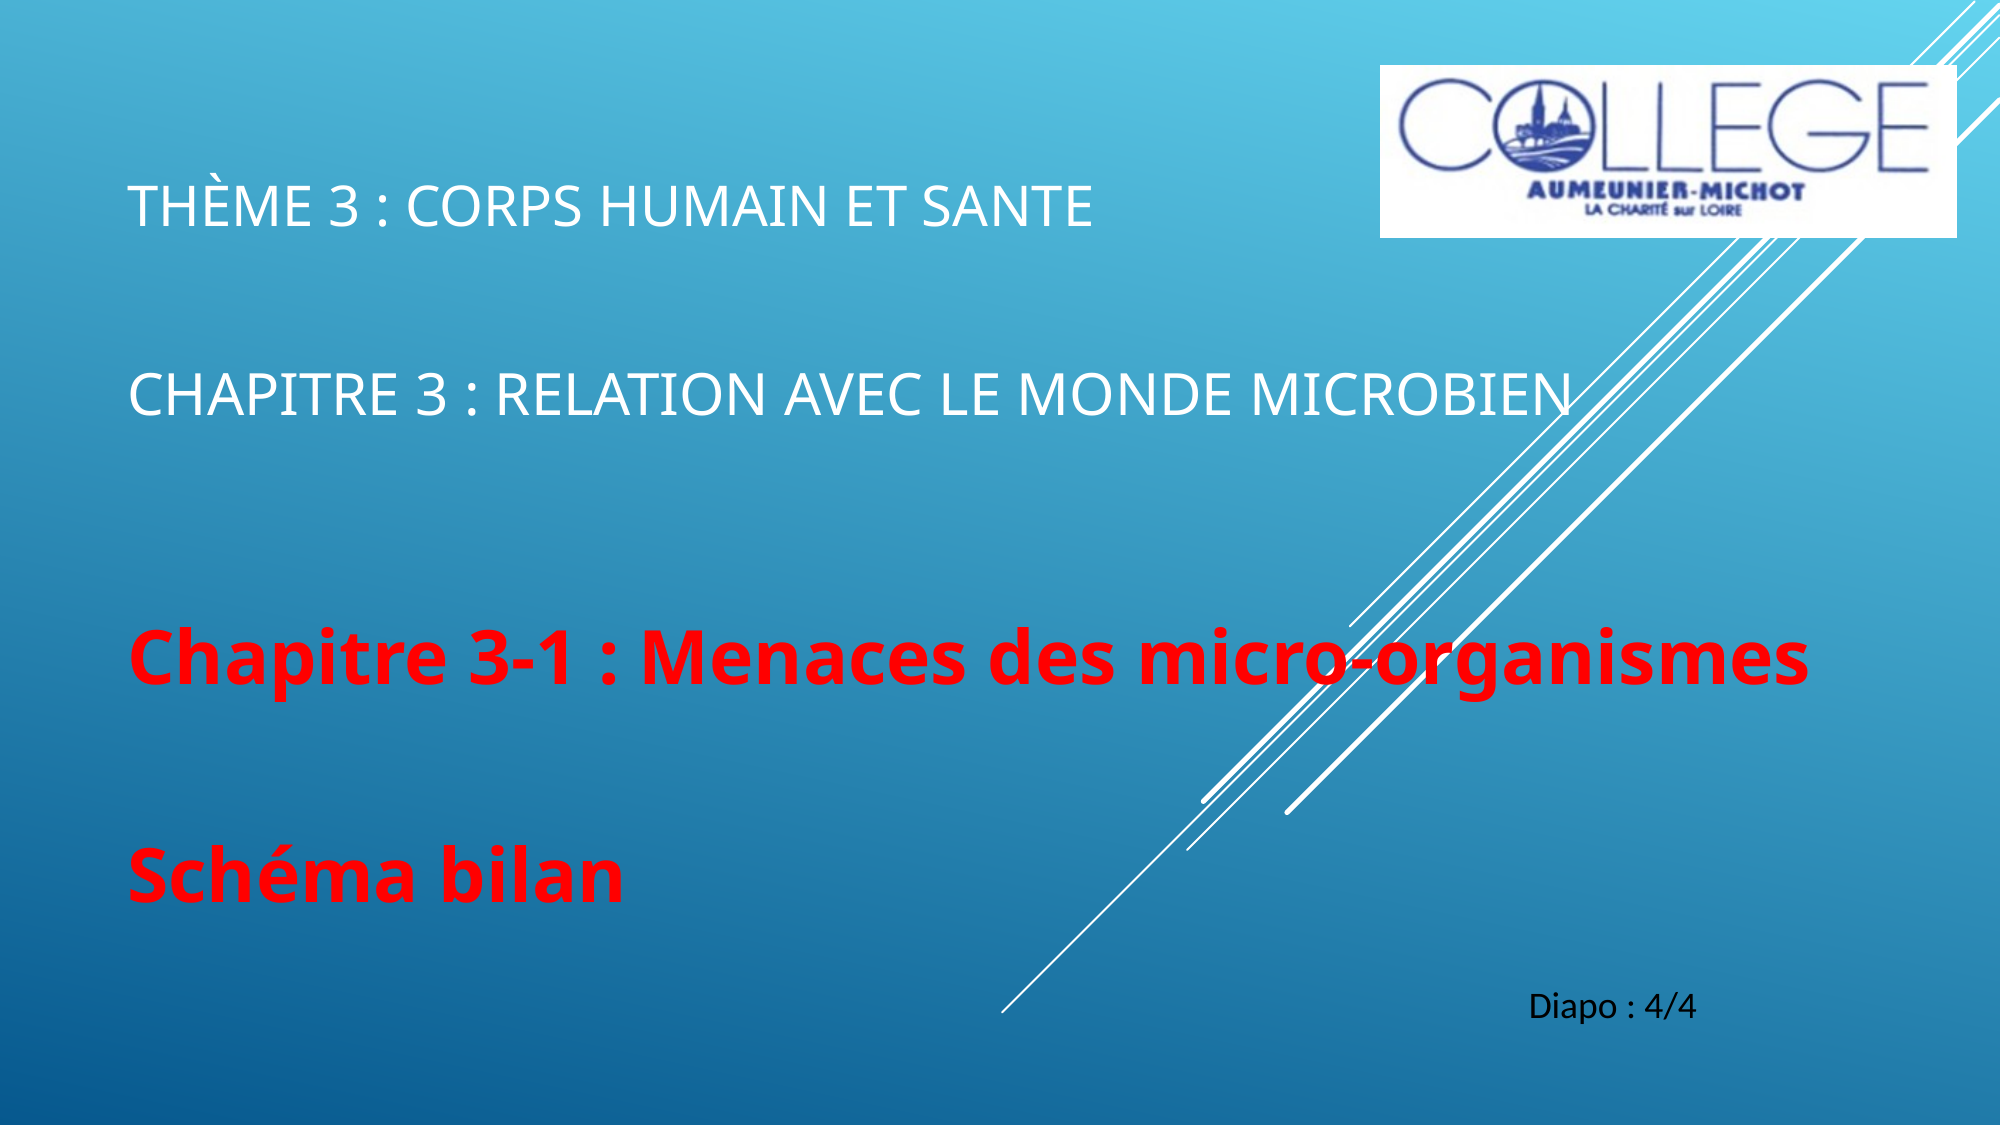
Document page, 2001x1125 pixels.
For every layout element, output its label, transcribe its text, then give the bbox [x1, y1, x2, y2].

text_box Diapo : 4/4 [1513, 973, 1957, 1035]
picture [1380, 65, 1957, 238]
subtitle Chapitre 3-1 : Menaces des micro-organismes Schéma bilan [112, 602, 1883, 922]
title Thème 3 : corps humain et sante chapitre 3 : relation avec le monde microbien [112, 117, 1883, 435]
